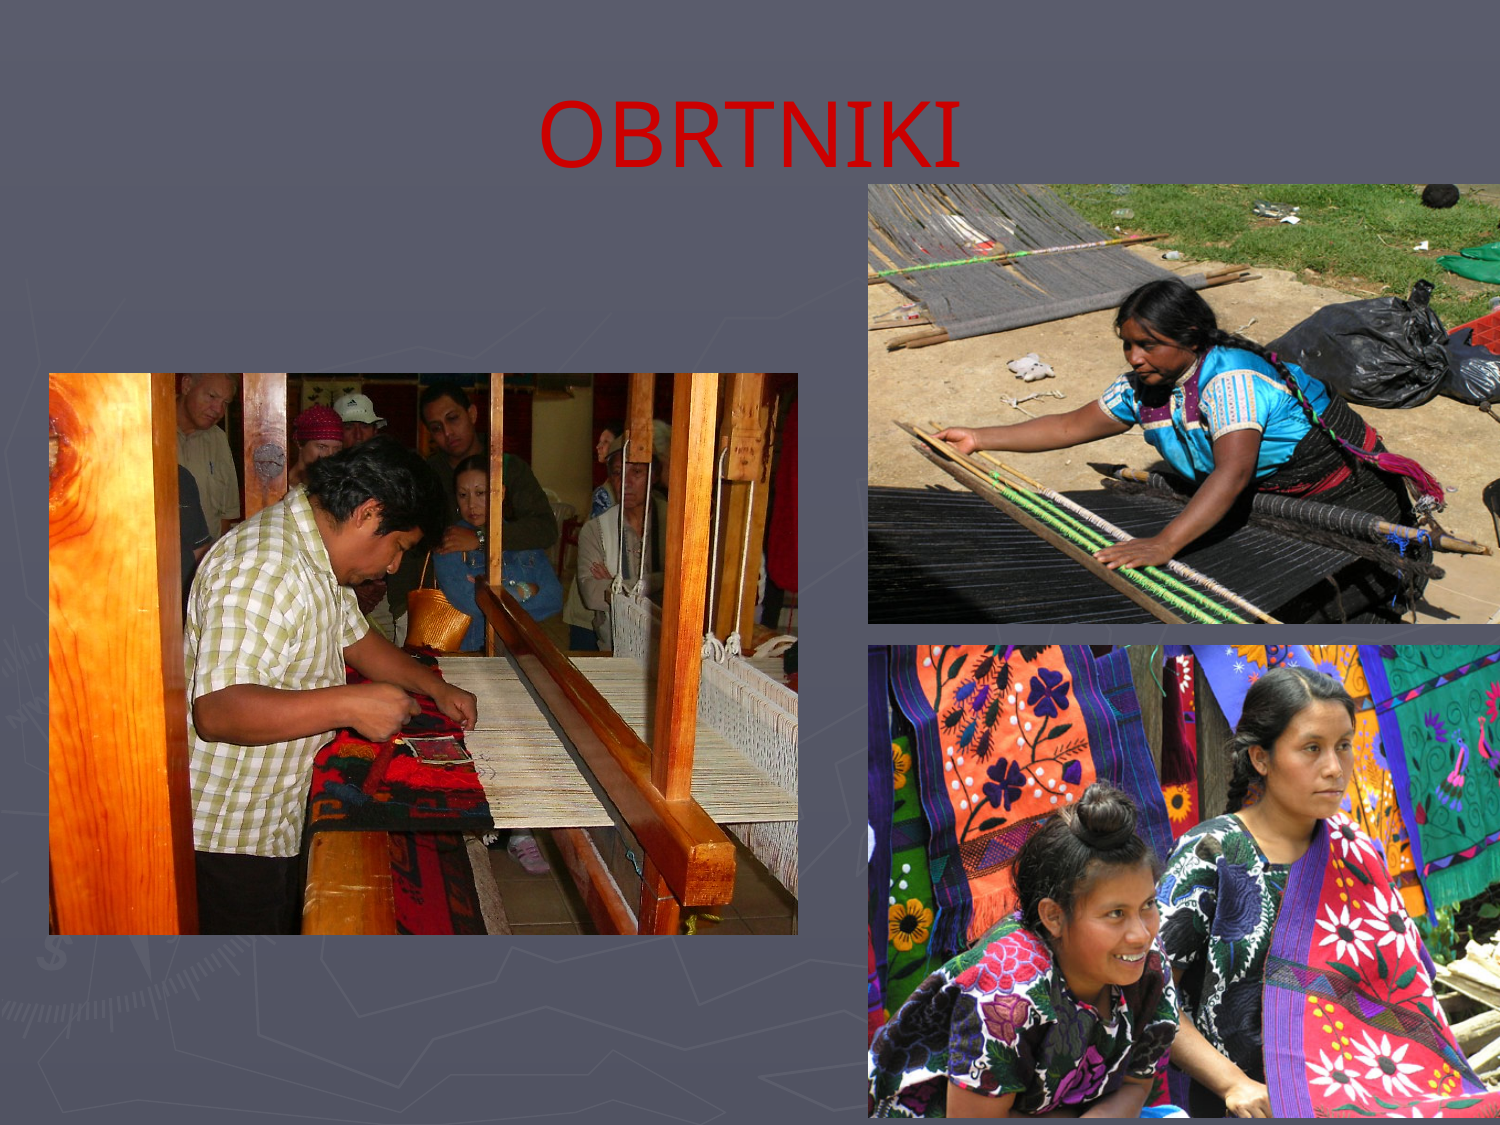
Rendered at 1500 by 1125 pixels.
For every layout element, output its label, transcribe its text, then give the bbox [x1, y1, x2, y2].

picture [868, 645, 1500, 1118]
picture [868, 184, 1500, 624]
title OBRTNIKI [49, 37, 1451, 225]
picture [49, 373, 798, 935]
